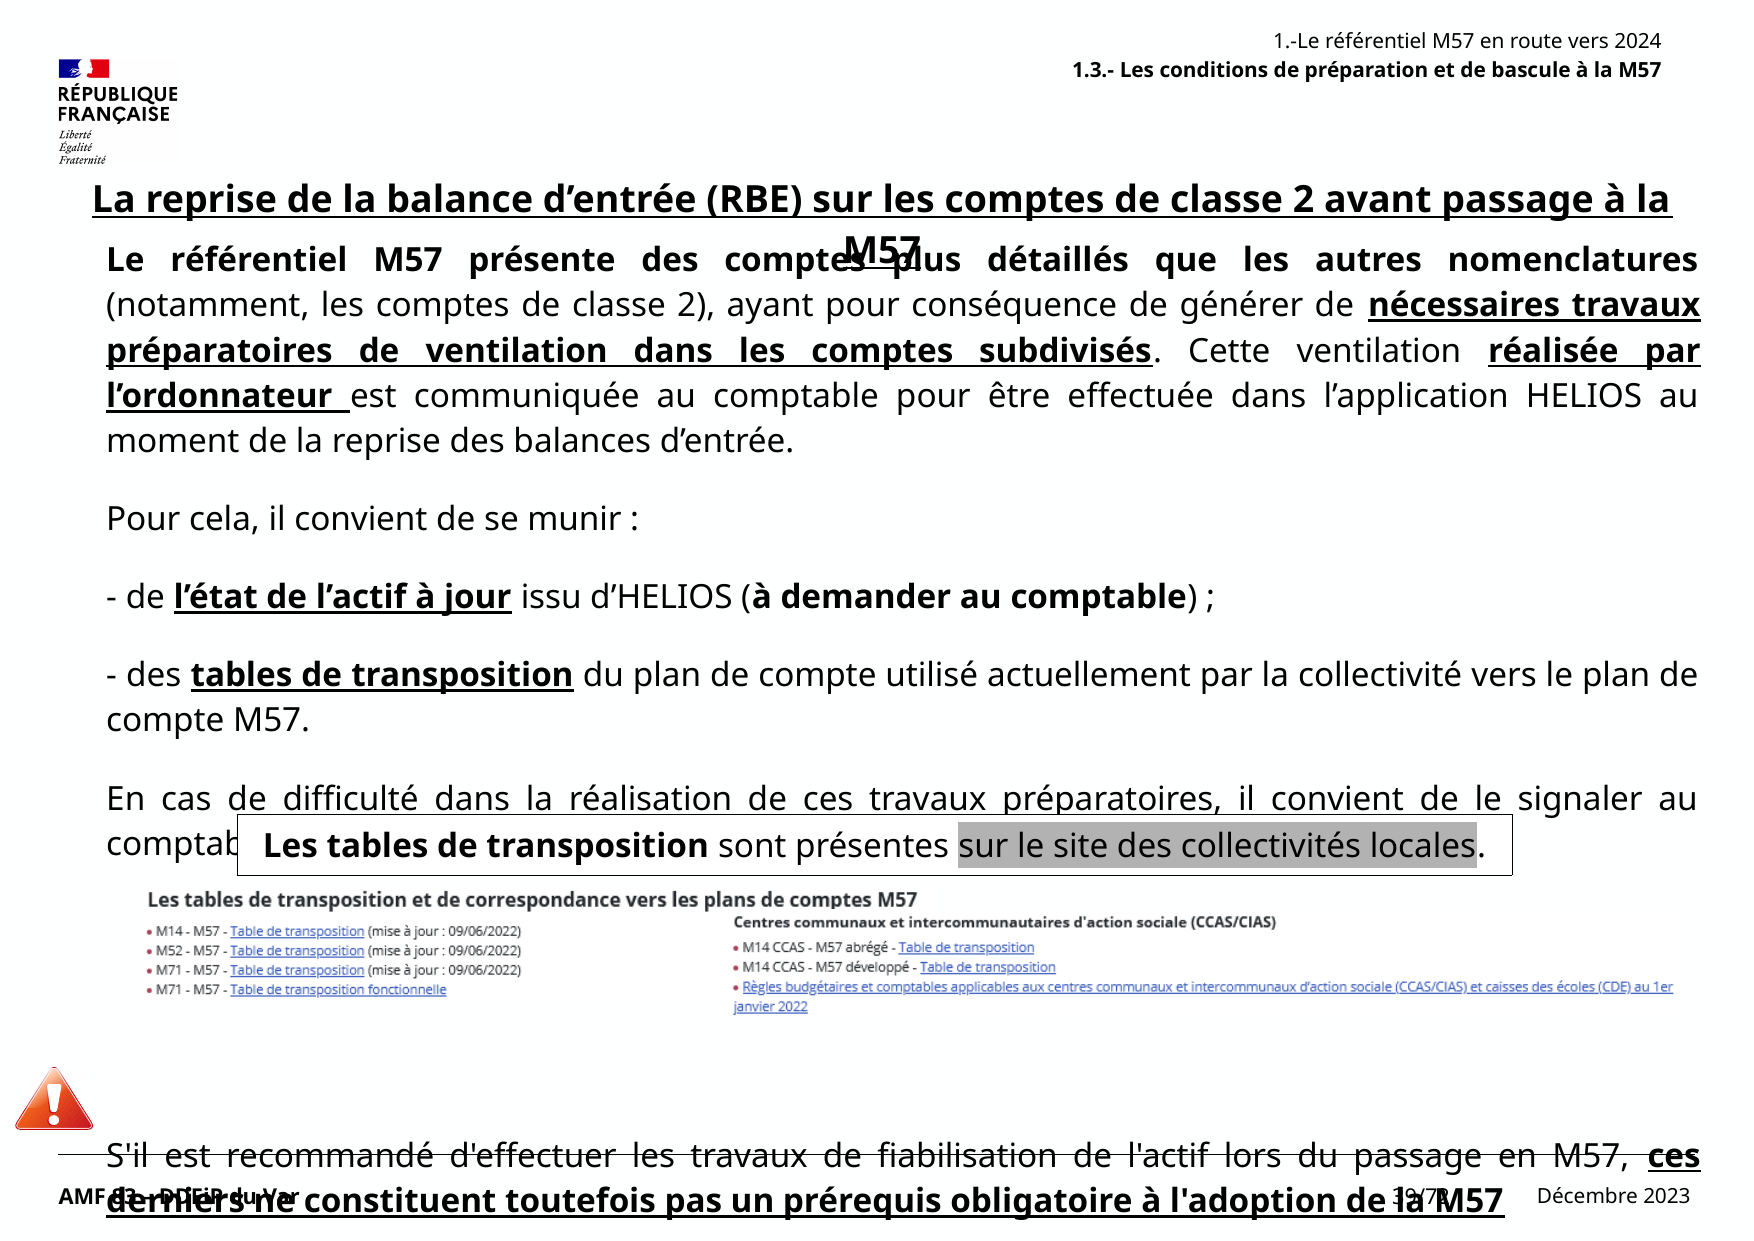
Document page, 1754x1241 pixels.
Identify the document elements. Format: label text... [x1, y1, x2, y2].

text_box La reprise de la balance d’entrée (RBE) sur les comptes de classe 2 avant passage à la M57 [51, 165, 1713, 272]
table_header Les tables de transposition sont présentes sur le site des collectivités locales. [238, 815, 1512, 875]
text_box 1.-Le référentiel M57 en route vers 2024 1.3.- Les conditions de préparation et de bascule à la M57 [207, 19, 1677, 103]
picture [2, 1051, 107, 1149]
picture [58, 58, 178, 164]
list Le référentiel M57 présente des comptes plus détaillés que les autres nomenclatures (notamment, les comptes de classe 2), ayant pour conséquence de générer de nécessaires travaux préparatoires de ventilation dans les comptes subdivisés. Cette ventilation réalisée par l’ordonnateur est communiquée au comptable pour être effectuée dans l’application HELIOS au moment de la reprise des balances d’entrée. Pour cela, il convient de se munir : - de l’état de l’actif à jour issu d’HELIOS (à demander au comptable) ; - des tables de transposition du plan de compte utilisé actuellement par la collectivité vers le plan de compte M57. En cas de difficulté dans la réalisation de ces travaux préparatoires, il convient de le signaler au comptable en amont de la reprise des balances d’entrée 2024. S'il est recommandé d'effectuer les travaux de fiabilisation de l'actif lors du passage en M57, ces derniers ne constituent toutefois pas un prérequis obligatoire à l'adoption de la M57 . [106, 272, 1701, 1241]
picture [141, 885, 1682, 1020]
